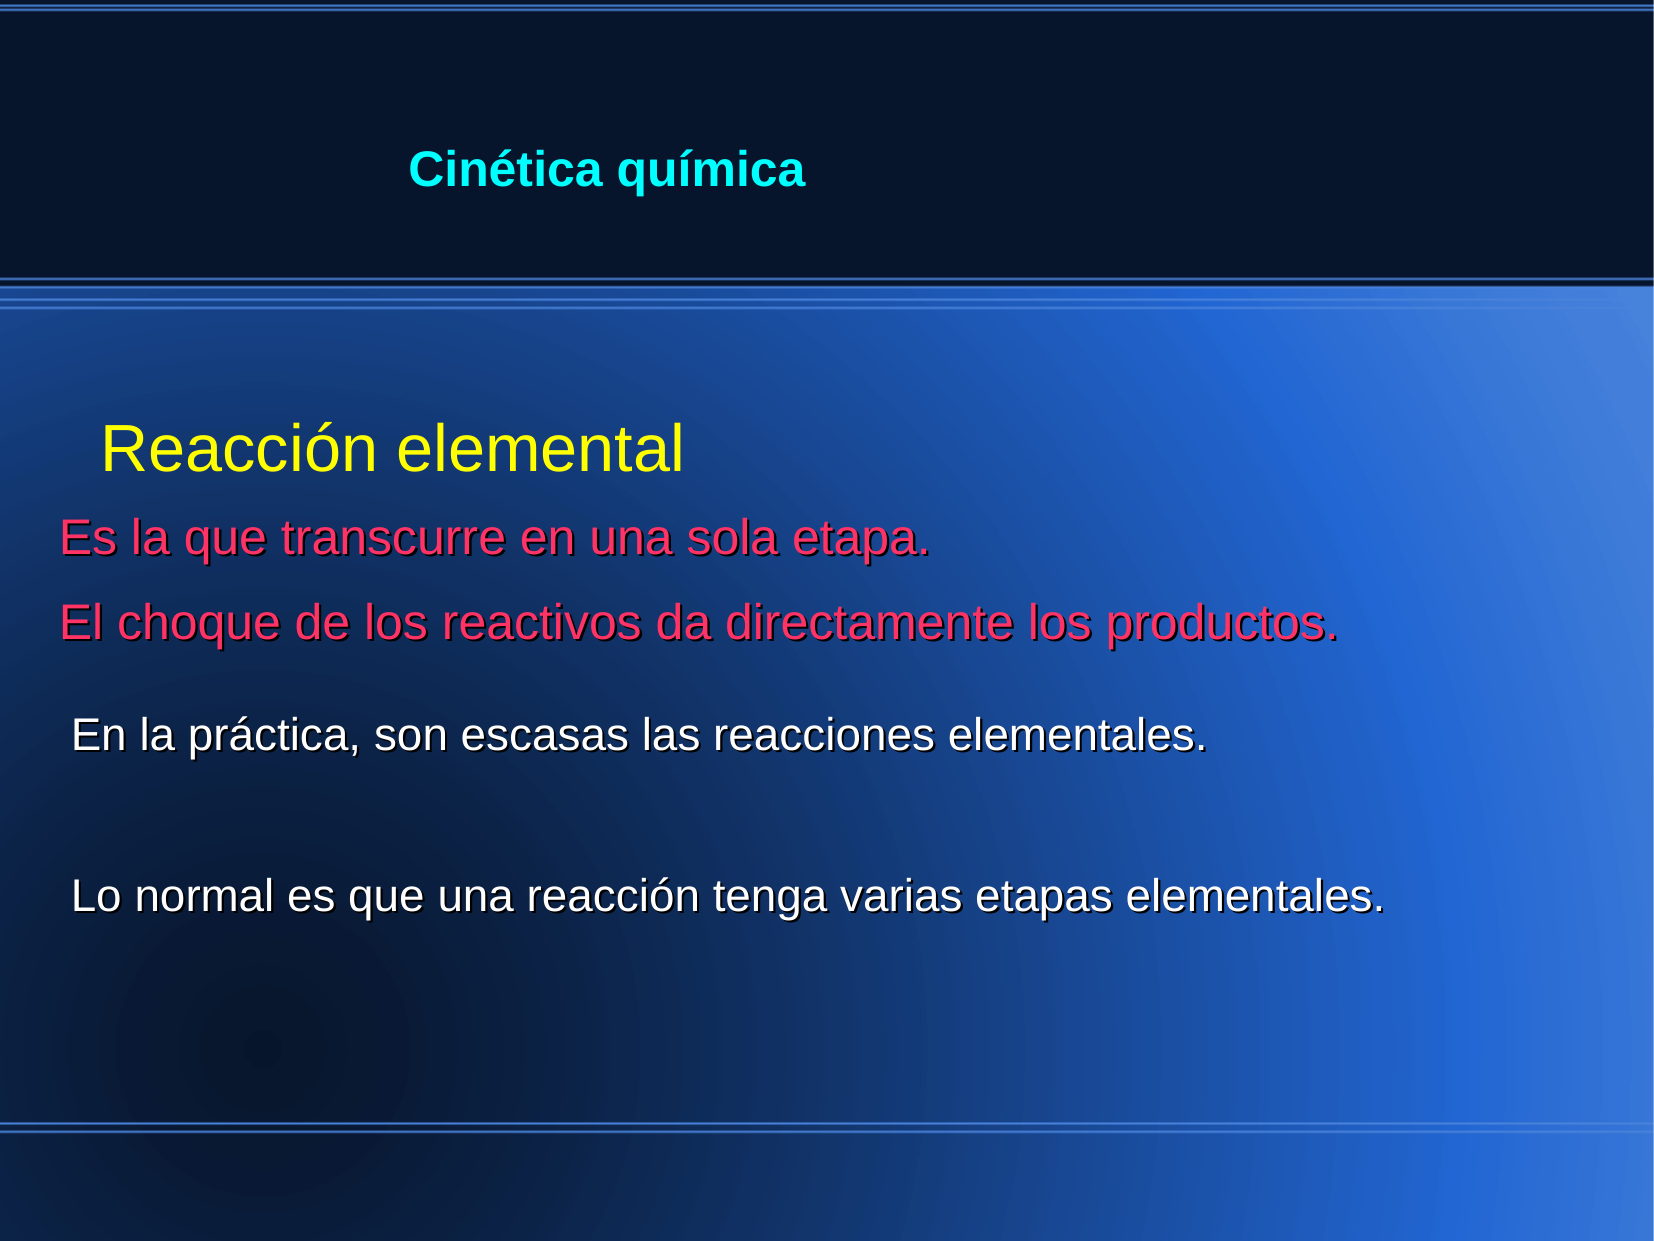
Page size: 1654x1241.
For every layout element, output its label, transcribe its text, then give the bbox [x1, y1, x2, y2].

picture [0, 0, 1654, 1241]
text_box En la práctica, son escasas las reacciones elementales. Lo normal es que una reacción tenga varias etapas elementales. [0, 708, 1595, 945]
text_box Es la que transcurre en una sola etapa. El choque de los reactivos da directamente los productos. [59, 508, 1536, 650]
title Cinética química [32, 118, 1182, 220]
list Reacción elemental [29, 306, 1595, 562]
